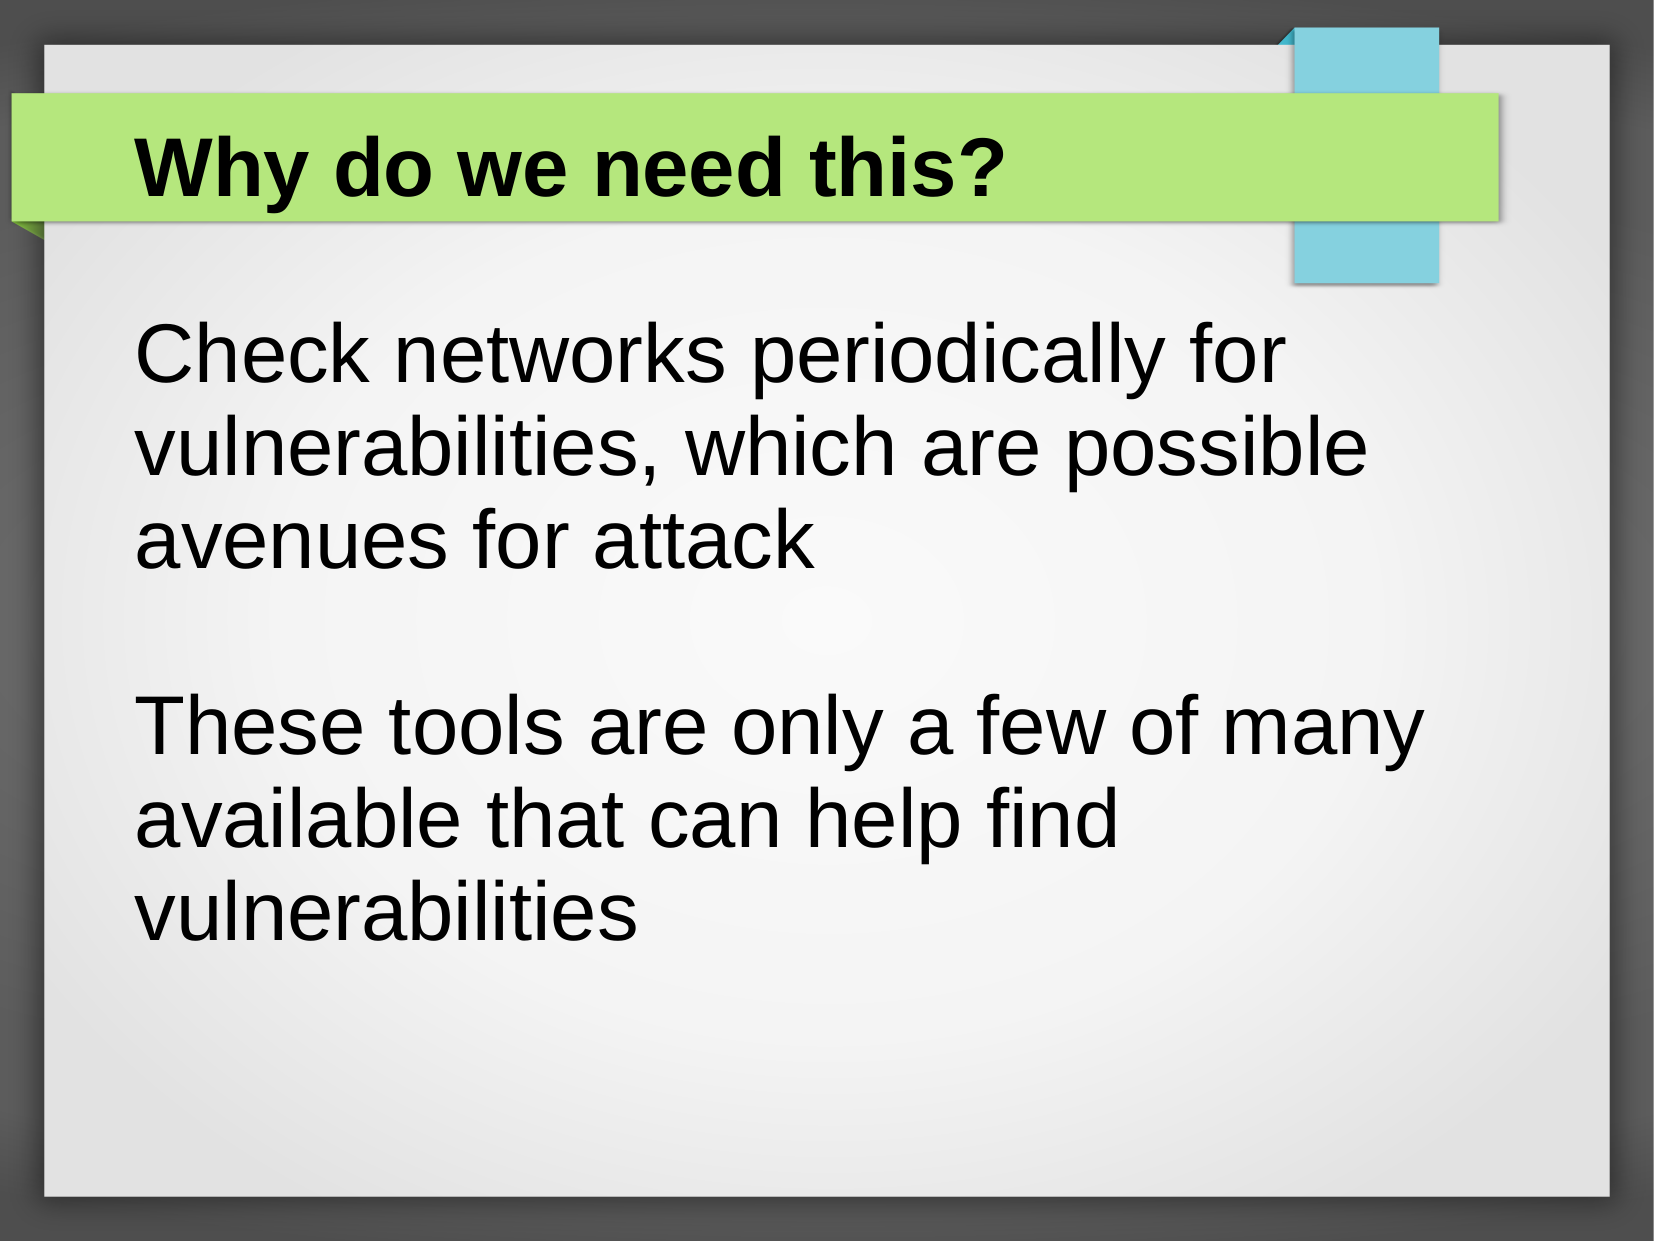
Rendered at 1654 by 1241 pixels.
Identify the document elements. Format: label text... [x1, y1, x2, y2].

picture [0, 0, 1654, 1241]
text_box Why do we need this? Check networks periodically for vulnerabilities, which are possible avenues for attack These tools are only a few of many available that can help find vulnerabilities [120, 114, 1465, 967]
